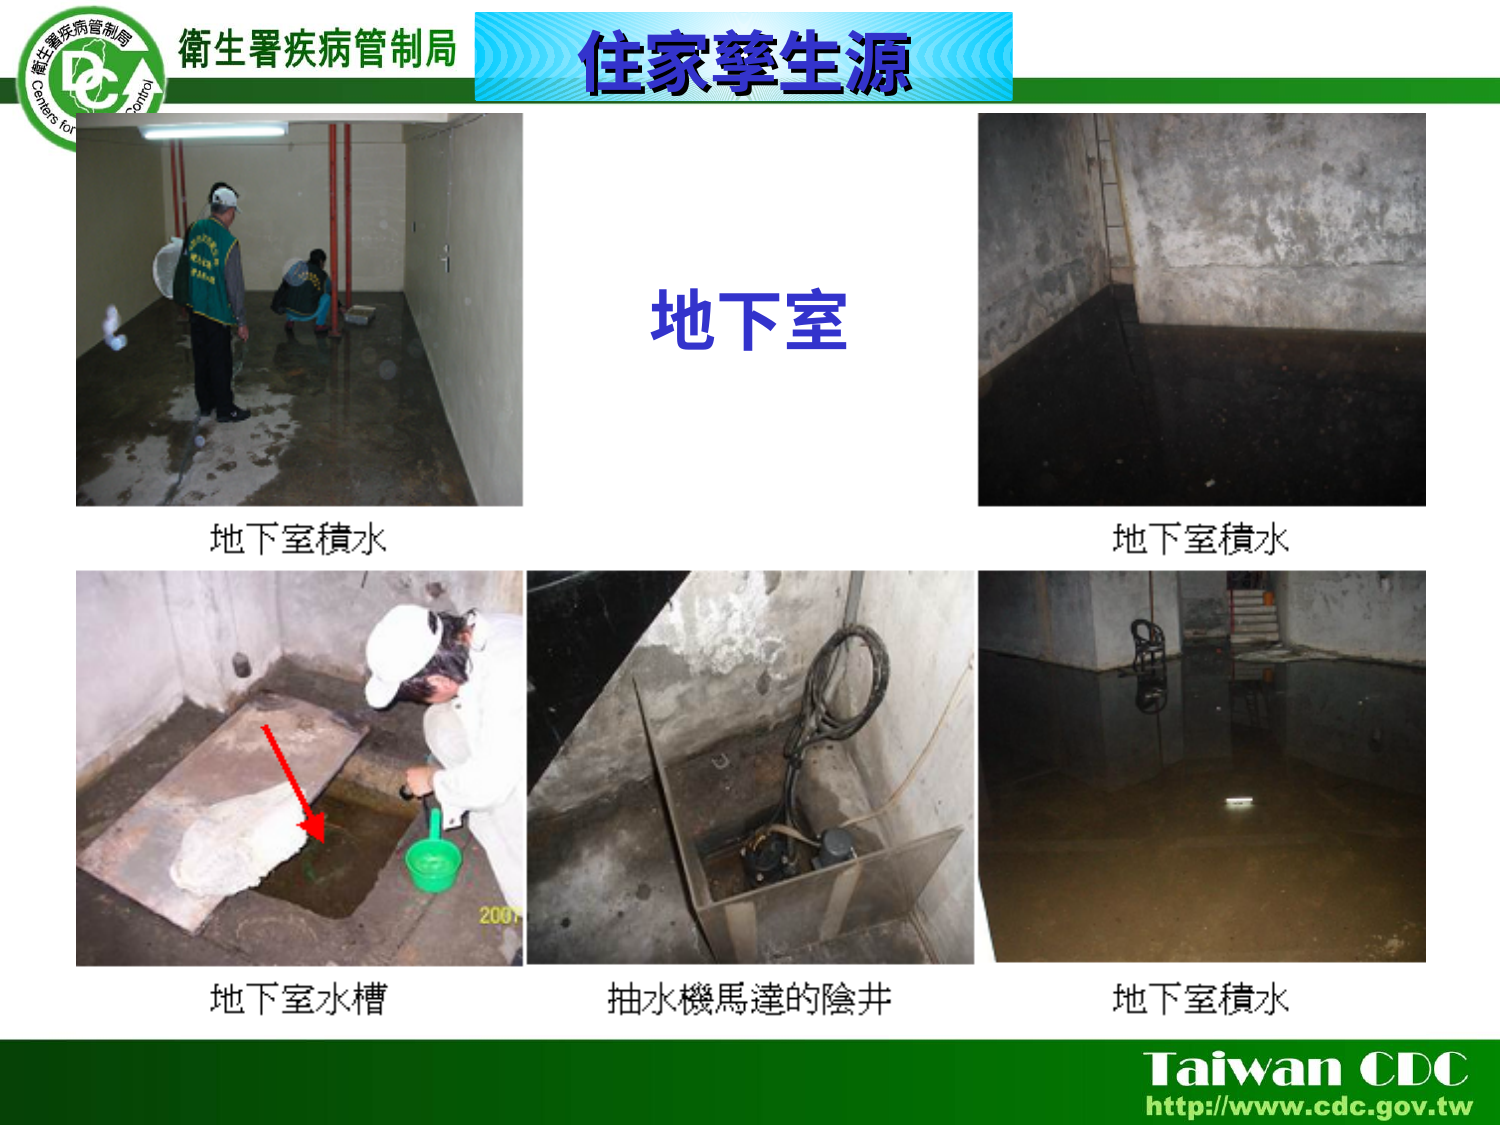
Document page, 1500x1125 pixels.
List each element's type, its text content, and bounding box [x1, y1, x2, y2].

text_box 住家孳生源 [475, 13, 1013, 100]
picture [76, 113, 1426, 1035]
text_box 地下室 [587, 262, 912, 375]
text_box [1175, 987, 1488, 1063]
